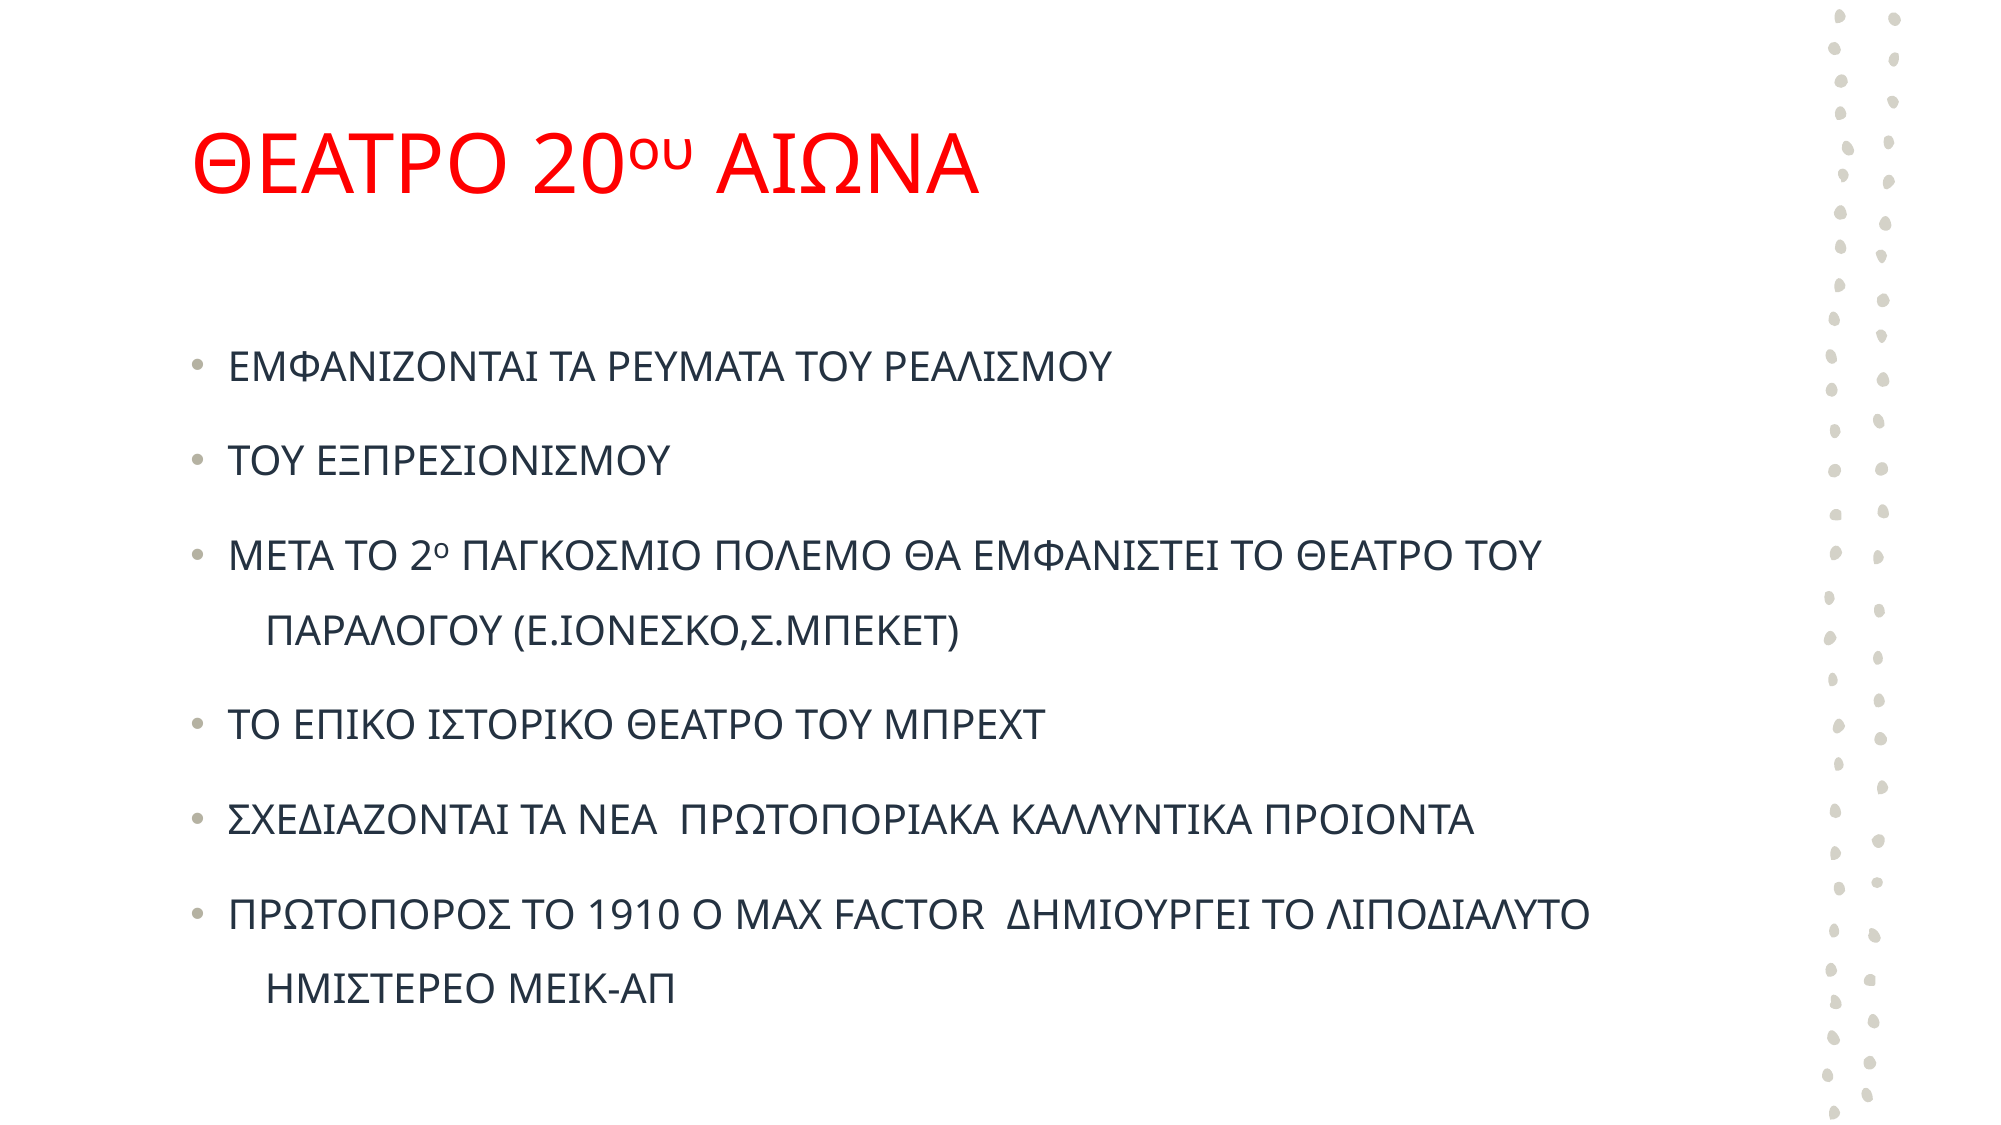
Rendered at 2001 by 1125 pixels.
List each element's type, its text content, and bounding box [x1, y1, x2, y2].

title ΘΕΑΤΡΟ 20ου ΑΙΩΝΑ [175, 82, 1365, 239]
list ΕΜΦΑΝΙΖΟΝΤΑΙ ΤΑ ΡΕΥΜΑΤΑ ΤΟΥ ΡΕΑΛΙΣΜΟΥ ΤΟΥ ΕΞΠΡΕΣΙΟΝΙΣΜΟΥ ΜΕΤΑ ΤΟ 2ο ΠΑΓΚΟΣΜΙΟ ΠΟΛΕΜΟ ΘΑ ΕΜΦΑΝΙΣΤΕΙ ΤΟ ΘΕΑΤΡΟ ΤΟΥ ΠΑΡΑΛΟΓΟΥ (Ε.ΙΟΝΕΣΚΟ,Σ.ΜΠΕΚΕΤ) ΤΟ ΕΠΙΚΟ ΙΣΤΟΡΙΚΟ ΘΕΑΤΡΟ ΤΟΥ ΜΠΡΕΧΤ ΣΧΕΔΙΑΖΟΝΤΑΙ ΤΑ ΝΕΑ ΠΡΩΤΟΠΟΡΙΑΚΑ ΚΑΛΛΥΝΤΙΚΑ ΠΡΟΙΟΝΤΑ ΠΡΩΤΟΠΟΡΟΣ ΤΟ 1910 Ο MAX FACTOR ΔΗΜΙΟΥΡΓΕΙ ΤΟ ΛΙΠΟΔΙΑΛΥΤΟ ΗΜΙΣΤΕΡΕΟ ΜΕΙΚ-ΑΠ [175, 307, 1756, 1022]
